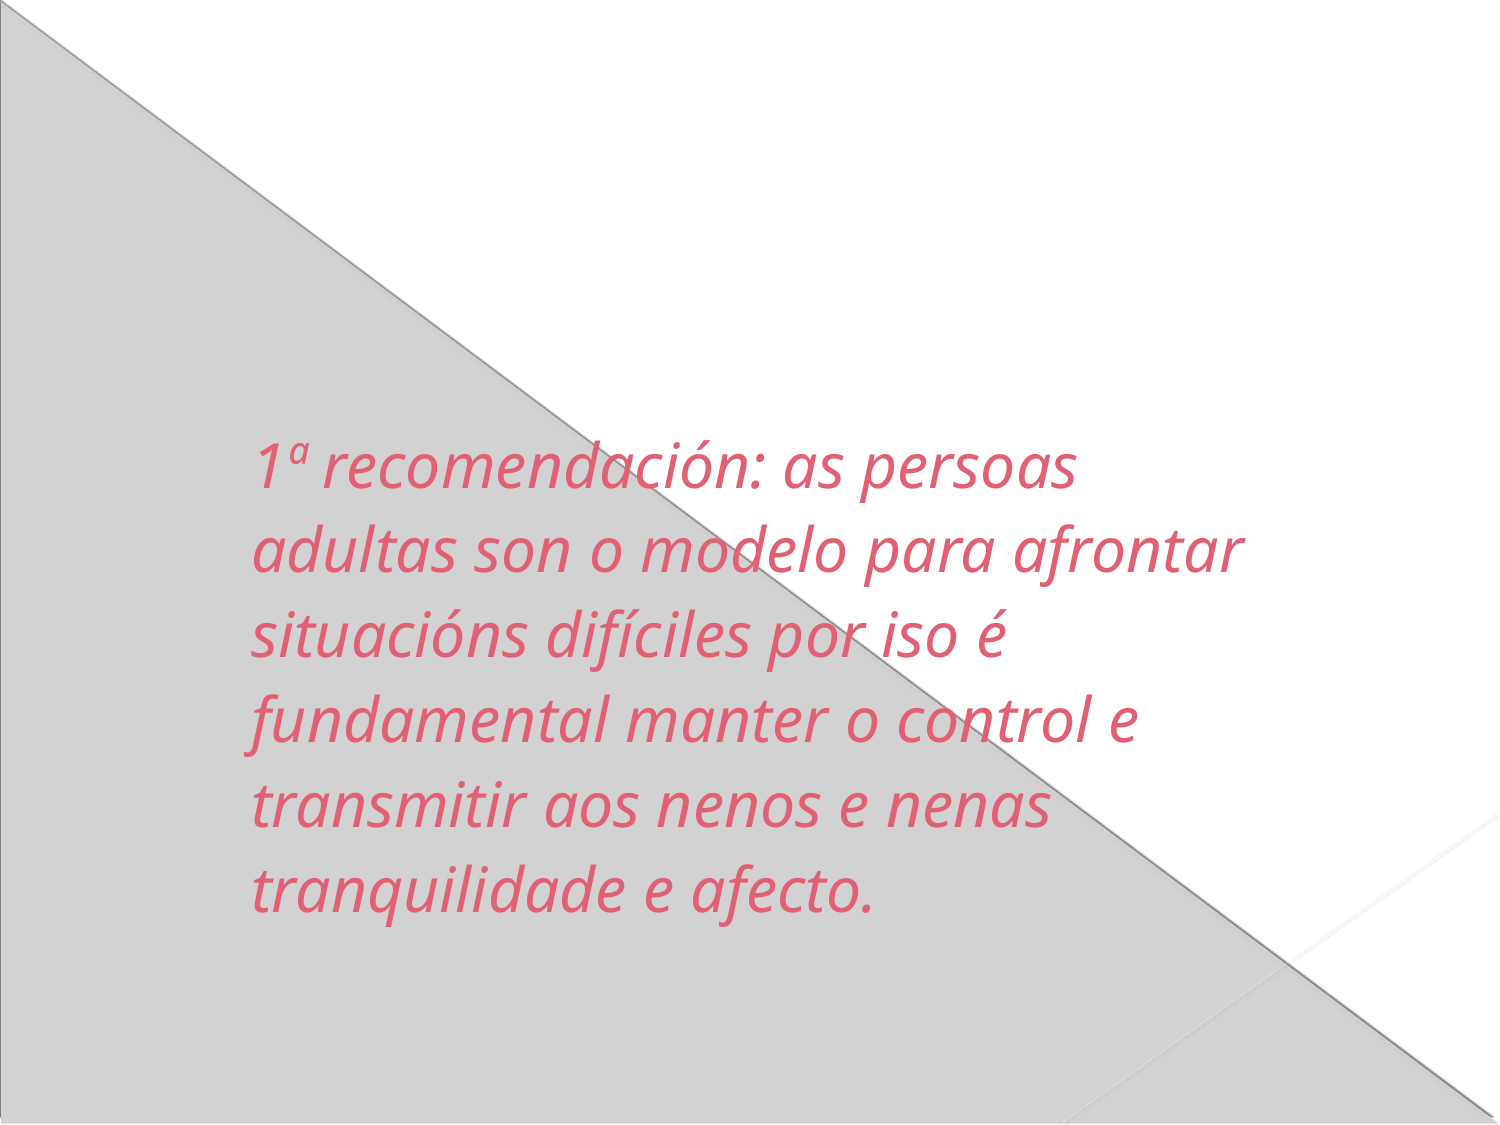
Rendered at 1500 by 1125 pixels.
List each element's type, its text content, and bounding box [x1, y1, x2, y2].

text_box 1ª recomendación: as persoas adultas son o modelo para afrontar situacións difíciles por iso é fundamental manter o control e transmitir aos nenos e nenas tranquilidade e afecto. [236, 413, 1300, 866]
